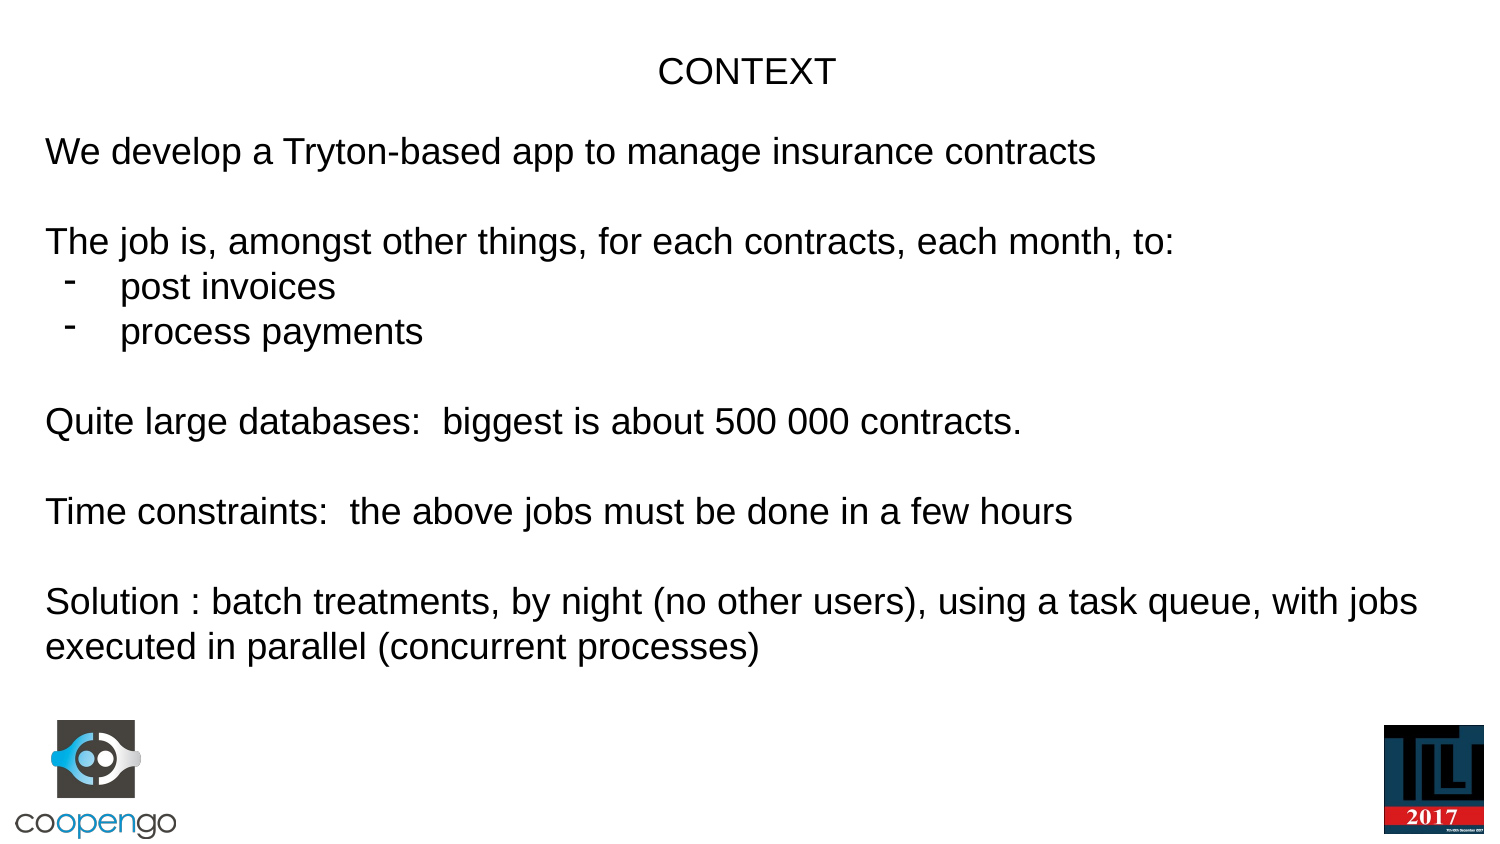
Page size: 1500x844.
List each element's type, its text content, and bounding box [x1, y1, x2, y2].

picture [15, 720, 176, 839]
text_box CONTEXT We develop a Tryton-based app to manage insurance contracts The job is, amongst other things, for each contracts, each month, to: post invoices process payments Quite large databases: biggest is about 500 000 contracts. Time constraints: the above jobs must be done in a few hours Solution : batch treatments, by night (no other users), using a task queue, with jobs executed in parallel (concurrent processes) [29, 32, 1465, 686]
picture [81, 817, 94, 830]
picture [1384, 725, 1484, 834]
